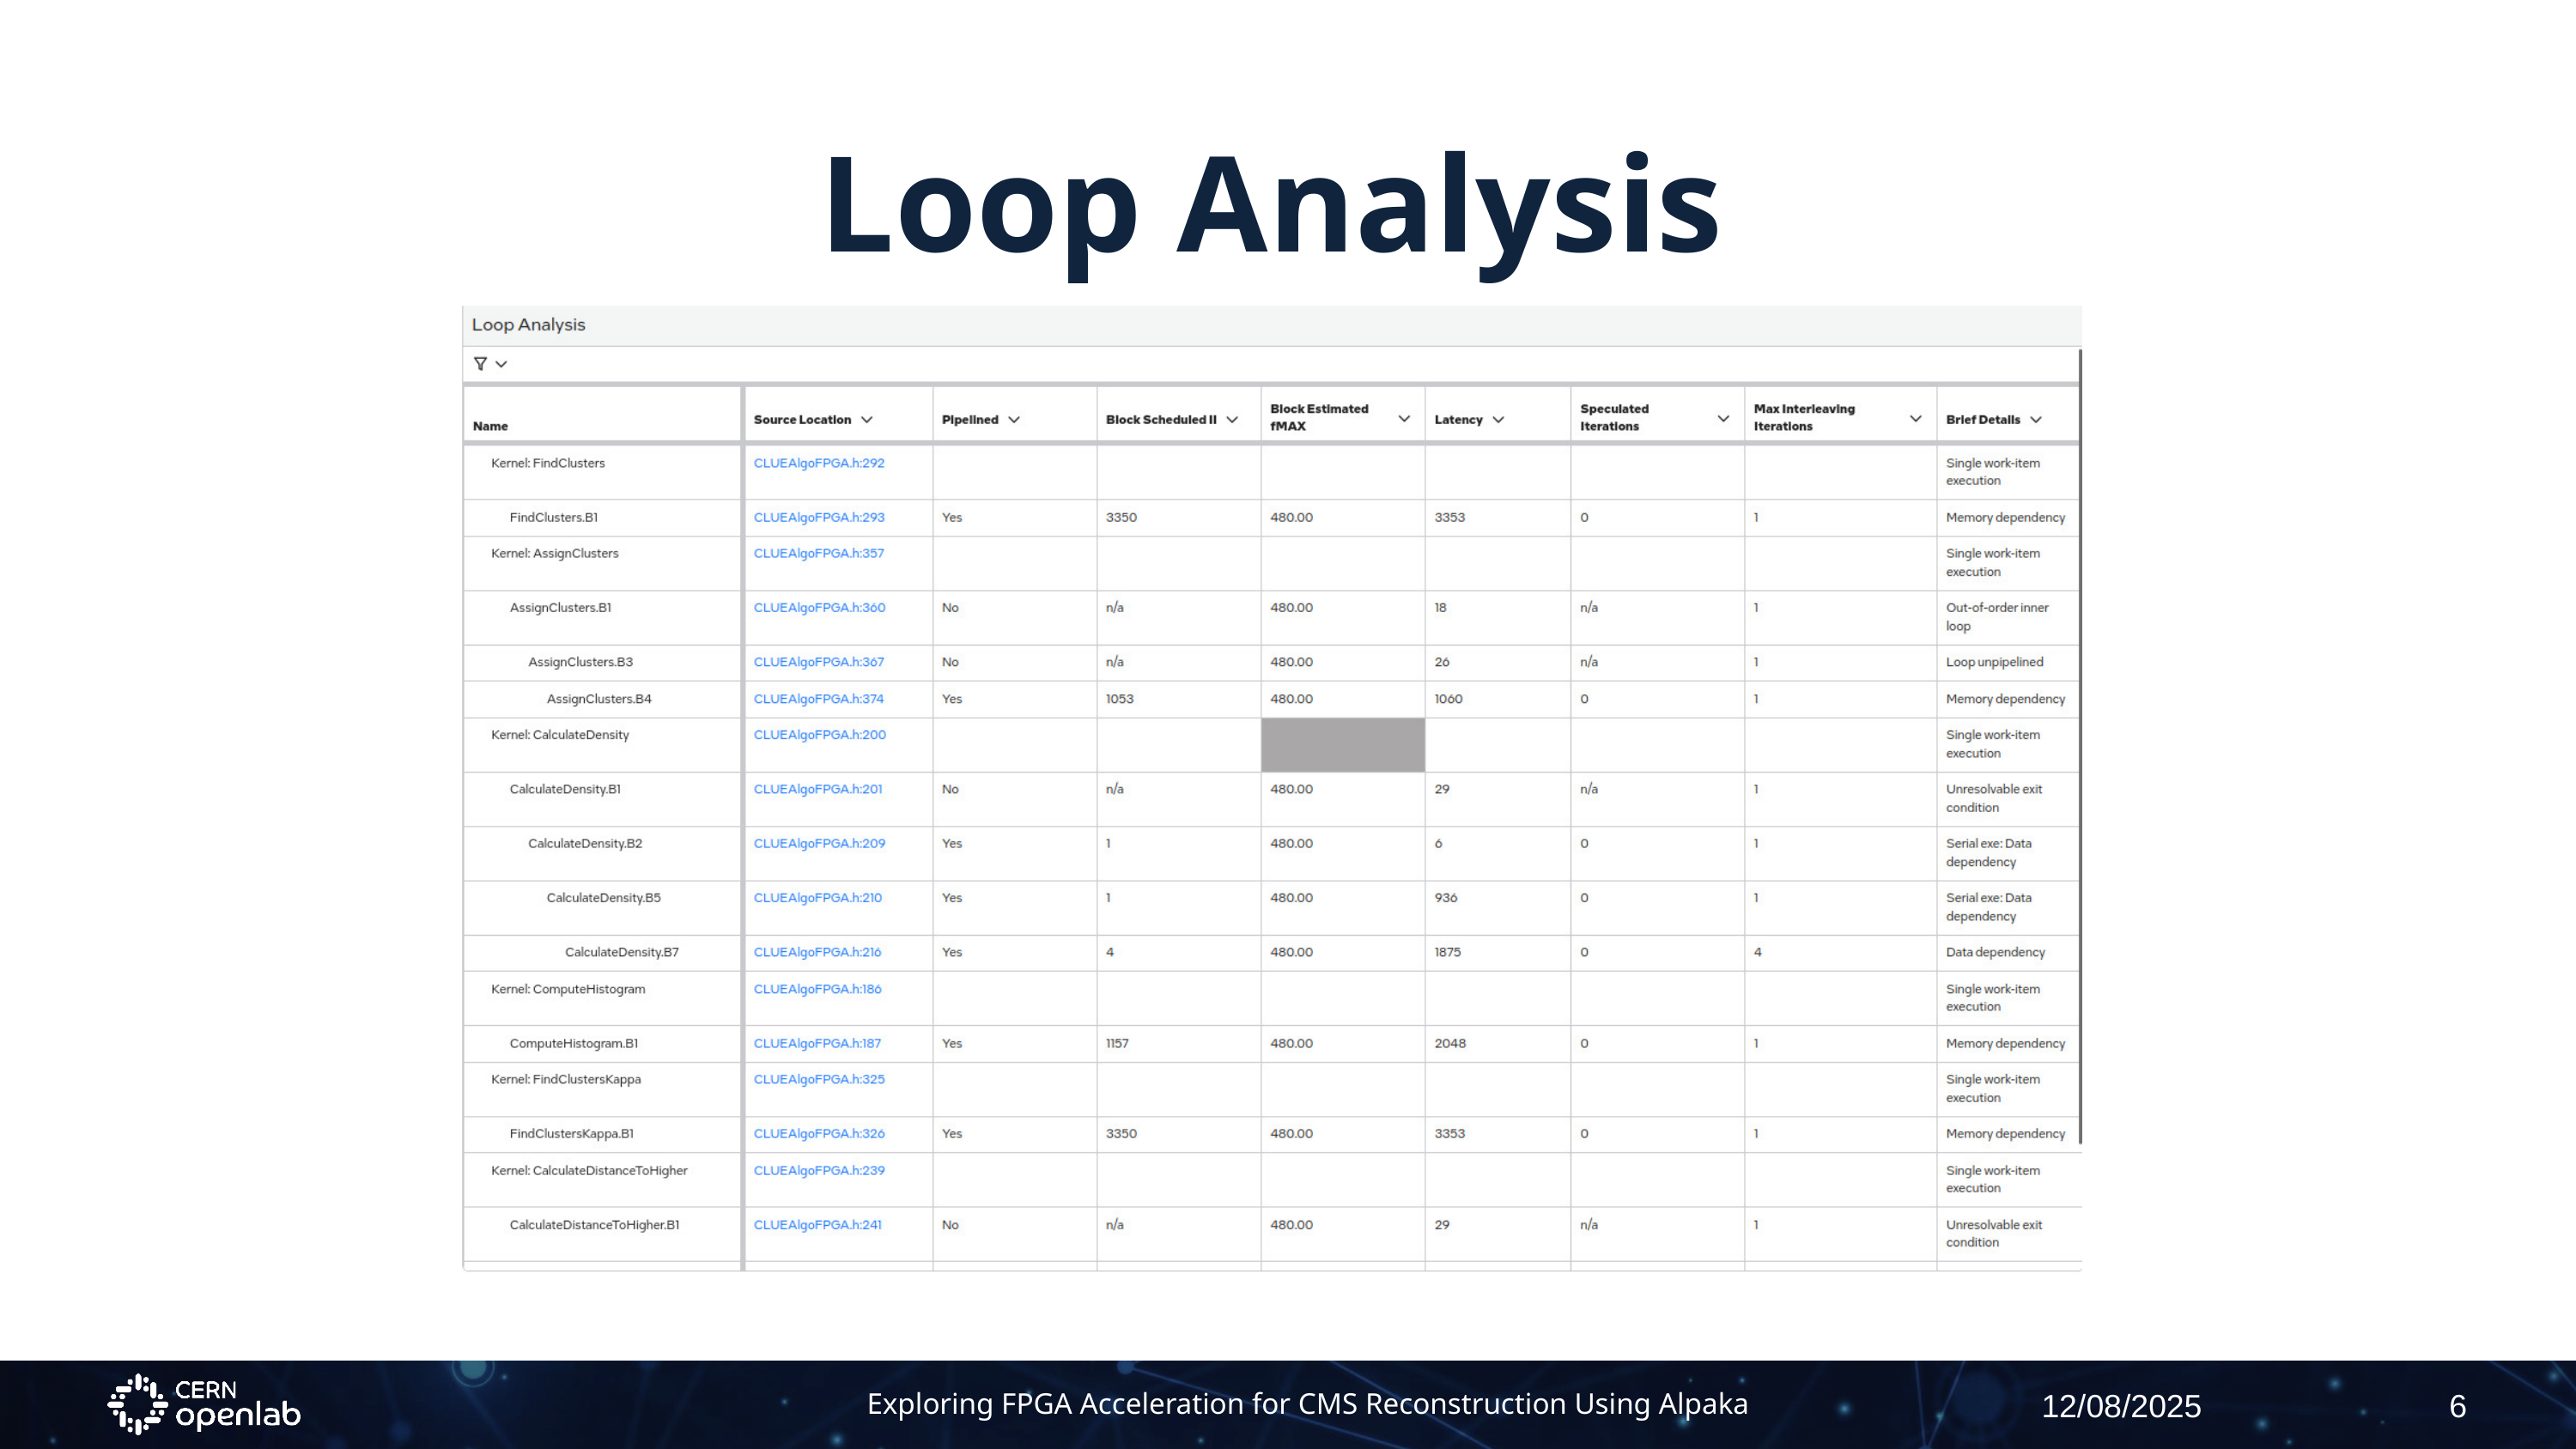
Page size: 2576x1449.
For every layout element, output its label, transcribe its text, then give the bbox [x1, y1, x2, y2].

picture [0, 0, 2576, 1449]
text_box Loop Analysis [53, 137, 2490, 279]
text_box 12/08/2025 [2028, 1379, 2254, 1443]
text_box Loop Analysis [1088, 194, 1115, 237]
text_box 6 [2436, 1379, 2512, 1431]
